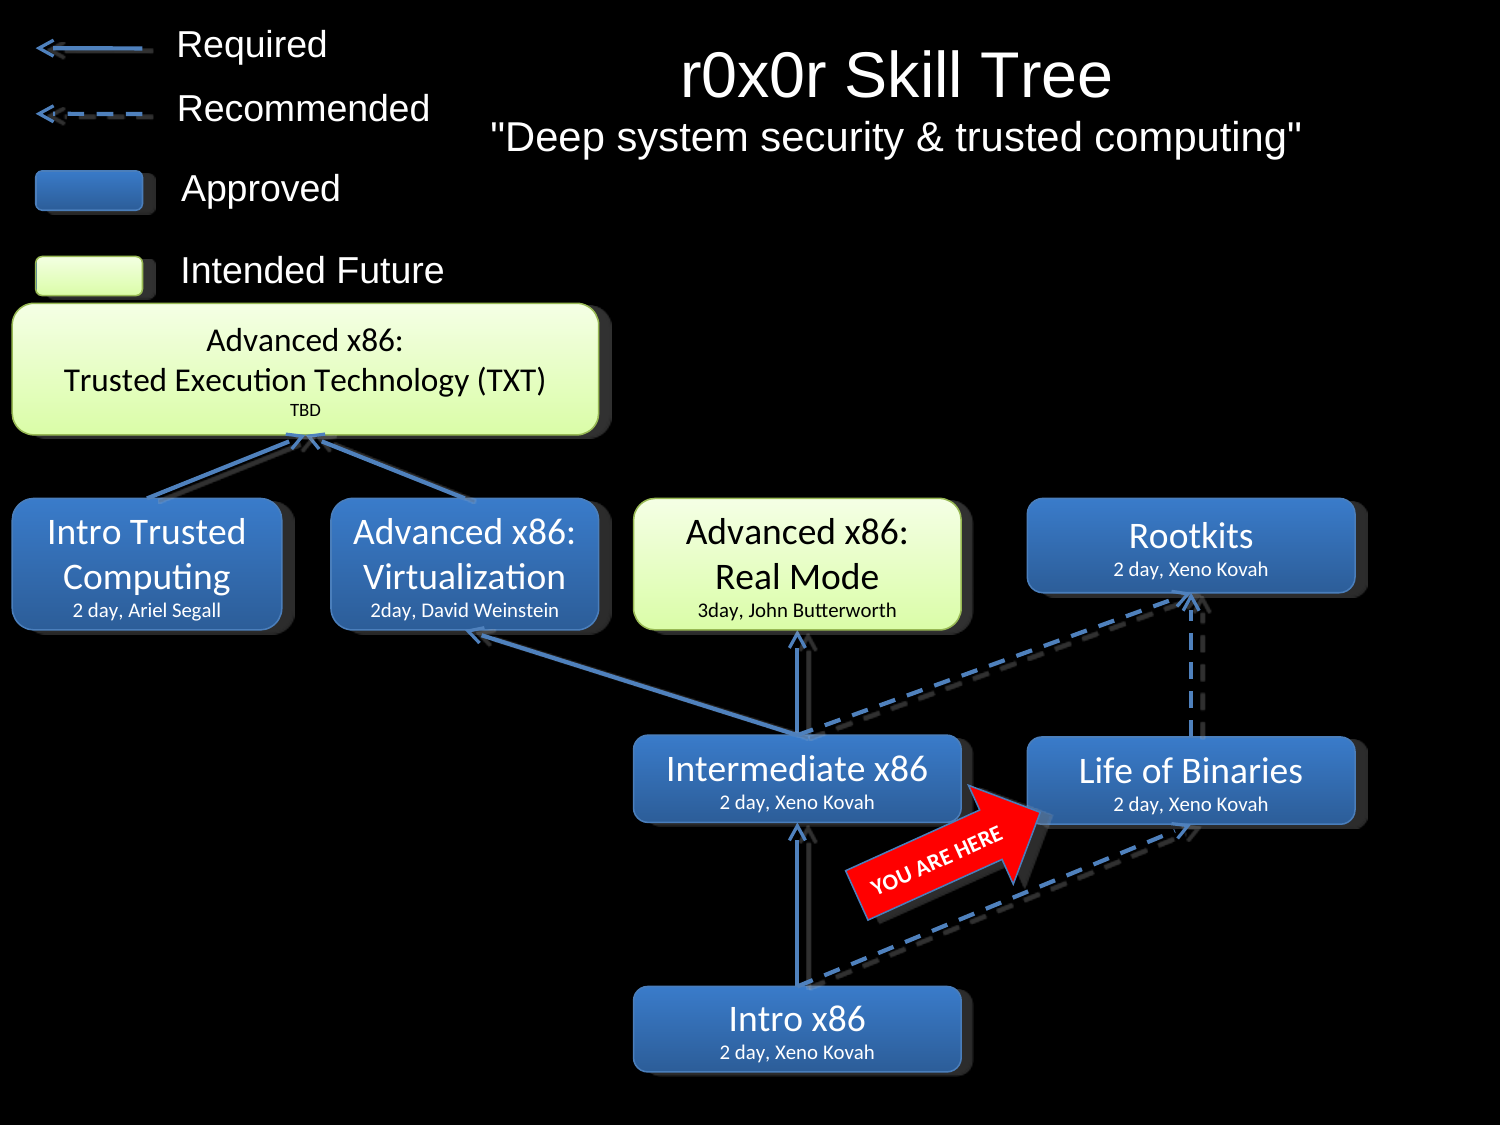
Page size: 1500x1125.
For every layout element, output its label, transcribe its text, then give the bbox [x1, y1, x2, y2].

text_box Rootkits 2 day, Xeno Kovah [1027, 498, 1356, 593]
text_box [35, 256, 143, 296]
text_box Intended Future [165, 238, 460, 299]
text_box [35, 170, 143, 211]
text_box Required [161, 12, 343, 73]
text_box Intro Trusted Computing 2 day, Ariel Segall [12, 498, 282, 630]
text_box YOU ARE HERE [845, 785, 1041, 921]
text_box Advanced x86: Virtualization 2day, David Weinstein [330, 498, 599, 630]
text_box Advanced x86: Trusted Execution Technology (TXT) TBD [12, 303, 599, 435]
text_box Life of Binaries 2 day, Xeno Kovah [1027, 736, 1356, 825]
text_box Recommended [162, 76, 446, 137]
text_box Approved [166, 156, 356, 218]
text_box Intermediate x86 2 day, Xeno Kovah [633, 735, 962, 823]
text_box Intro x86 2 day, Xeno Kovah [633, 986, 962, 1072]
text_box r0x0r Skill Tree "Deep system security & trusted computing" [475, 24, 1318, 168]
text_box Advanced x86: Real Mode 3day, John Butterworth [633, 498, 962, 630]
